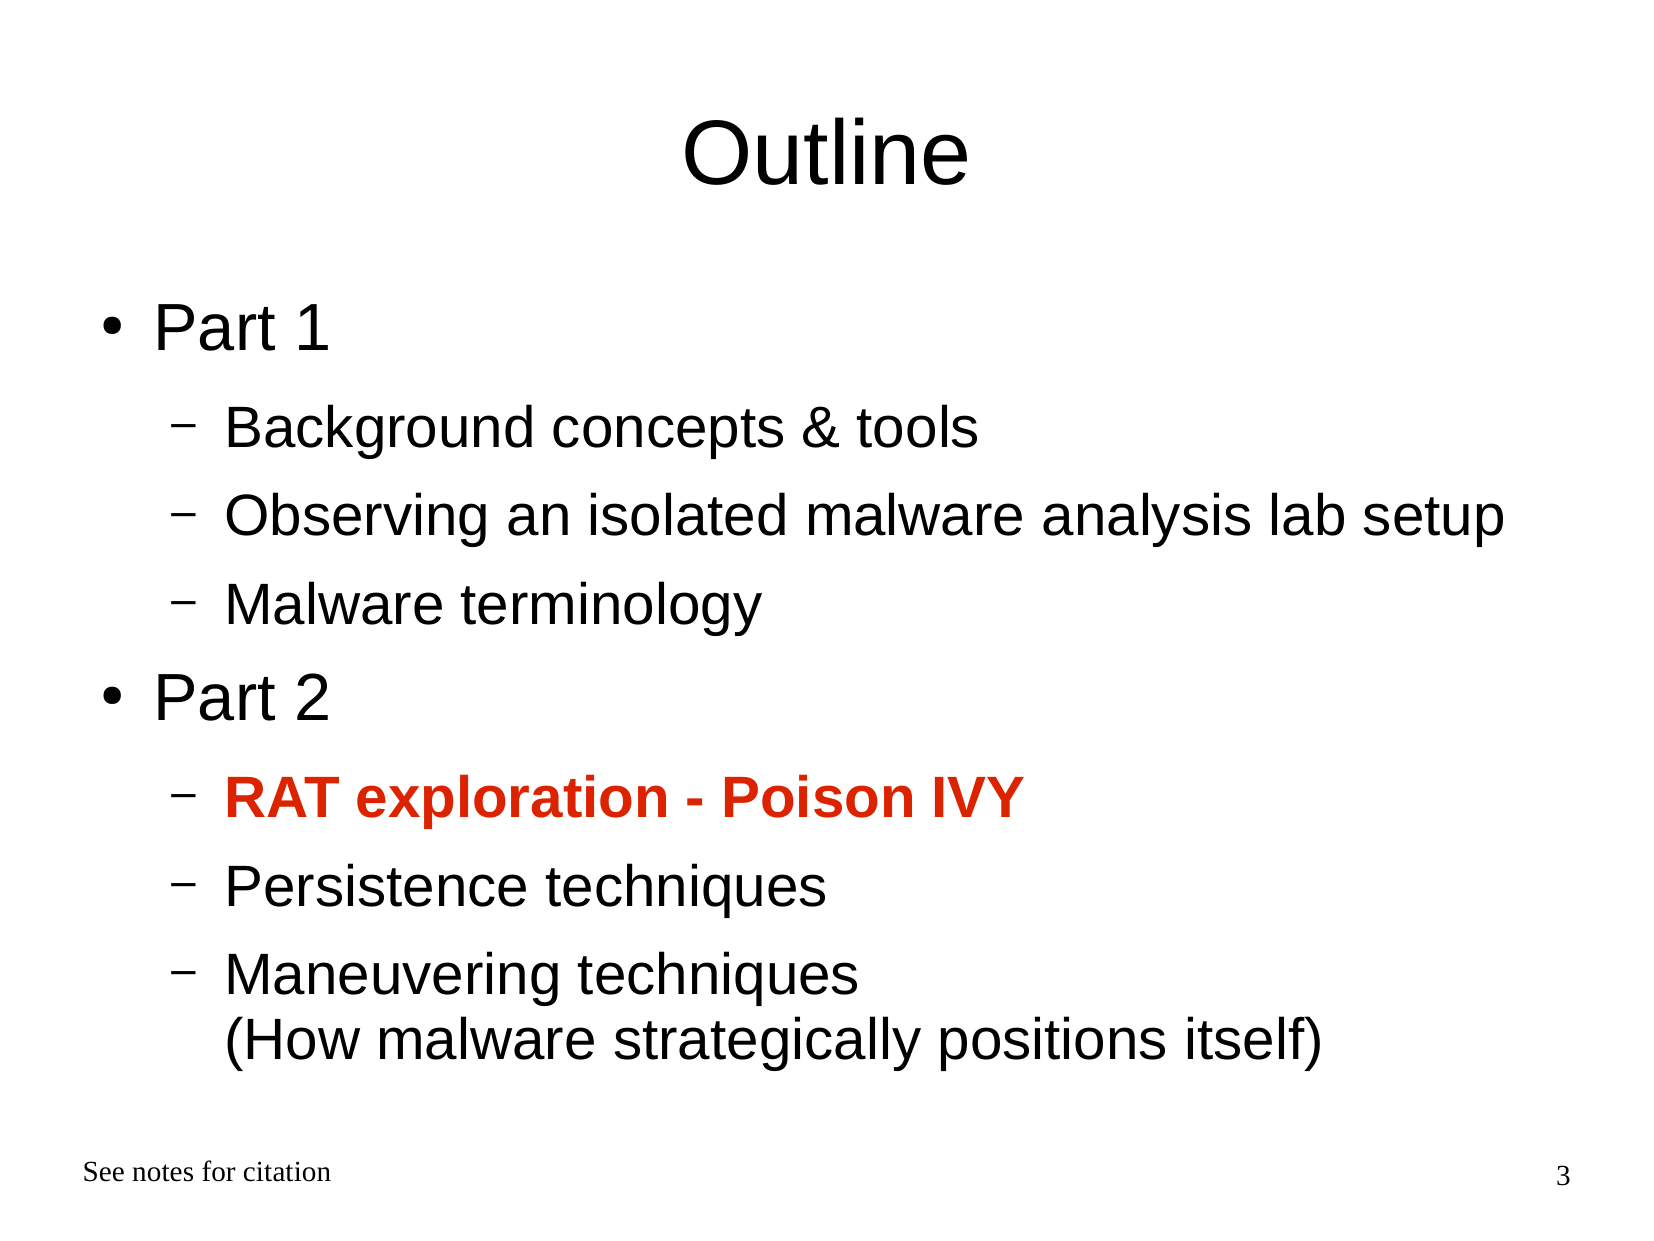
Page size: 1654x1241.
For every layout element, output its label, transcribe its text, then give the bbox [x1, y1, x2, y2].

list Part 1 Background concepts & tools Observing an isolated malware analysis lab setup Malware terminology Part 2 RAT exploration - Poison IVY Persistence techniques Maneuvering techniques (How malware strategically positions itself) [82, 290, 1576, 1126]
title Outline [82, 49, 1571, 257]
